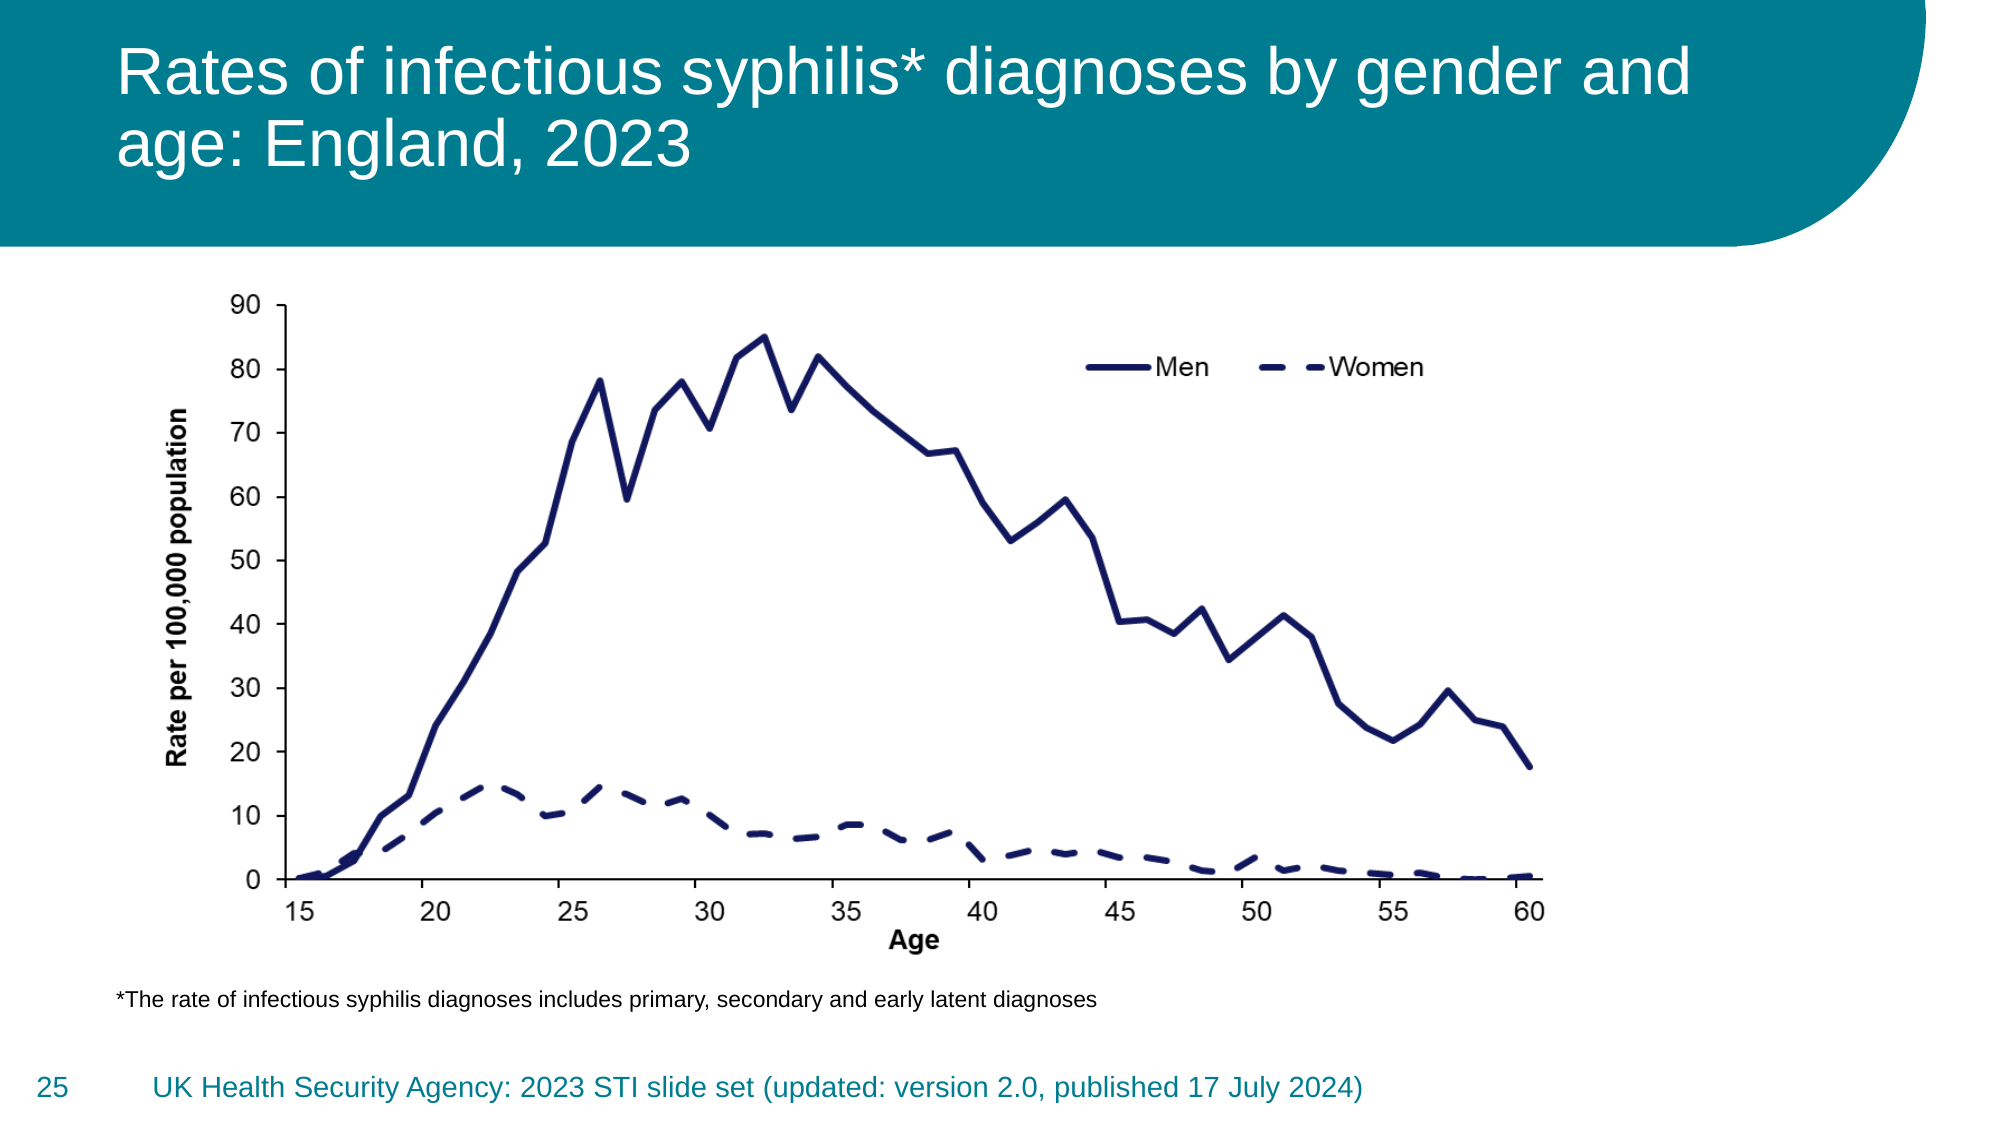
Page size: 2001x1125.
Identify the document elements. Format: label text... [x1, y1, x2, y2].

text_box *The rate of infectious syphilis diagnoses includes primary, secondary and early latent diagnoses [101, 976, 1596, 1020]
picture [157, 256, 1561, 959]
text_box UK Health Security Agency: 2023 STI slide set (updated: version 2.0, published 17 July 2024) [137, 1056, 1780, 1116]
title Rates of infectious syphilis* diagnoses by gender and age: England, 2023 [101, 29, 1780, 189]
text_box [21, 1056, 120, 1117]
